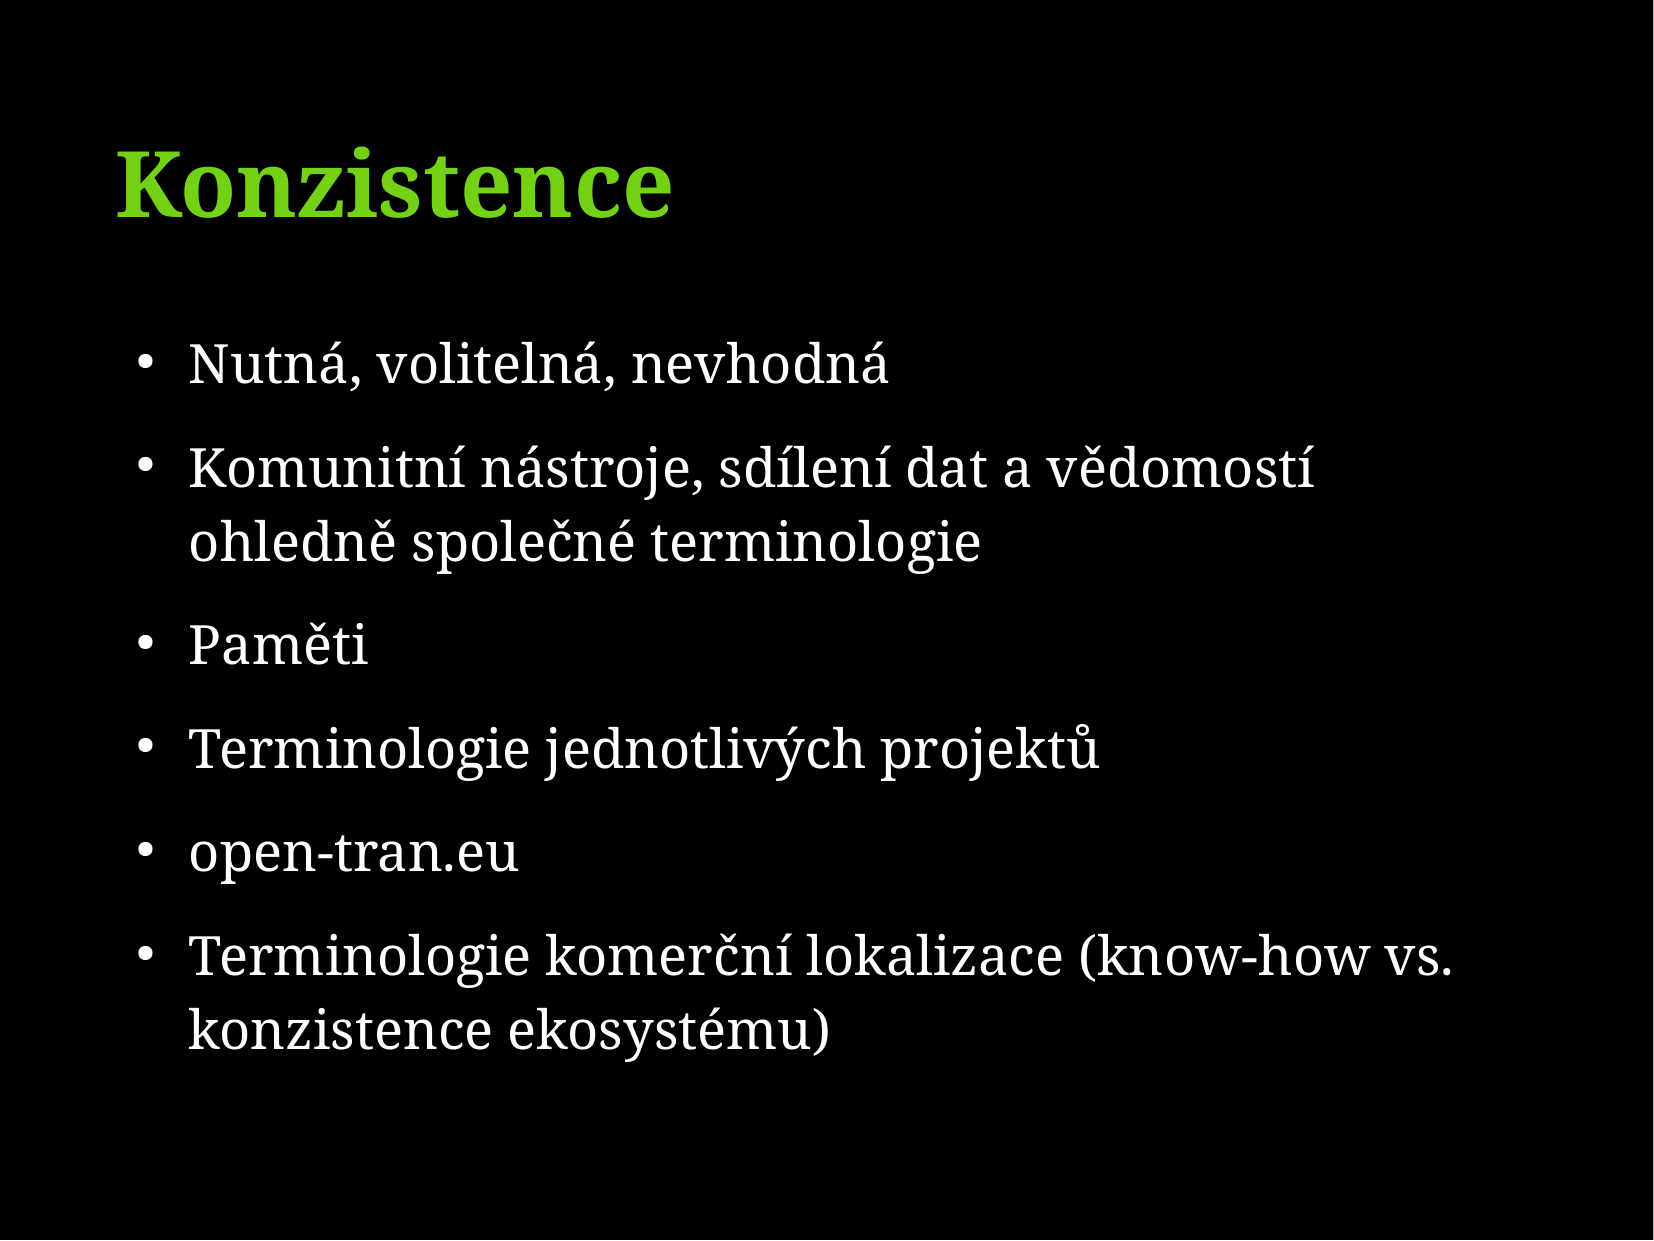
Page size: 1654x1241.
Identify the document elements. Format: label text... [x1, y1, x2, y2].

list Nutná, volitelná, nevhodná Komunitní nástroje, sdílení dat a vědomostí ohledně společné terminologie Paměti Terminologie jednotlivých projektů open-tran.eu Terminologie komerční lokalizace (know-how vs. konzistence ekosystému) [118, 325, 1536, 1145]
title Konzistence [115, 78, 1539, 287]
